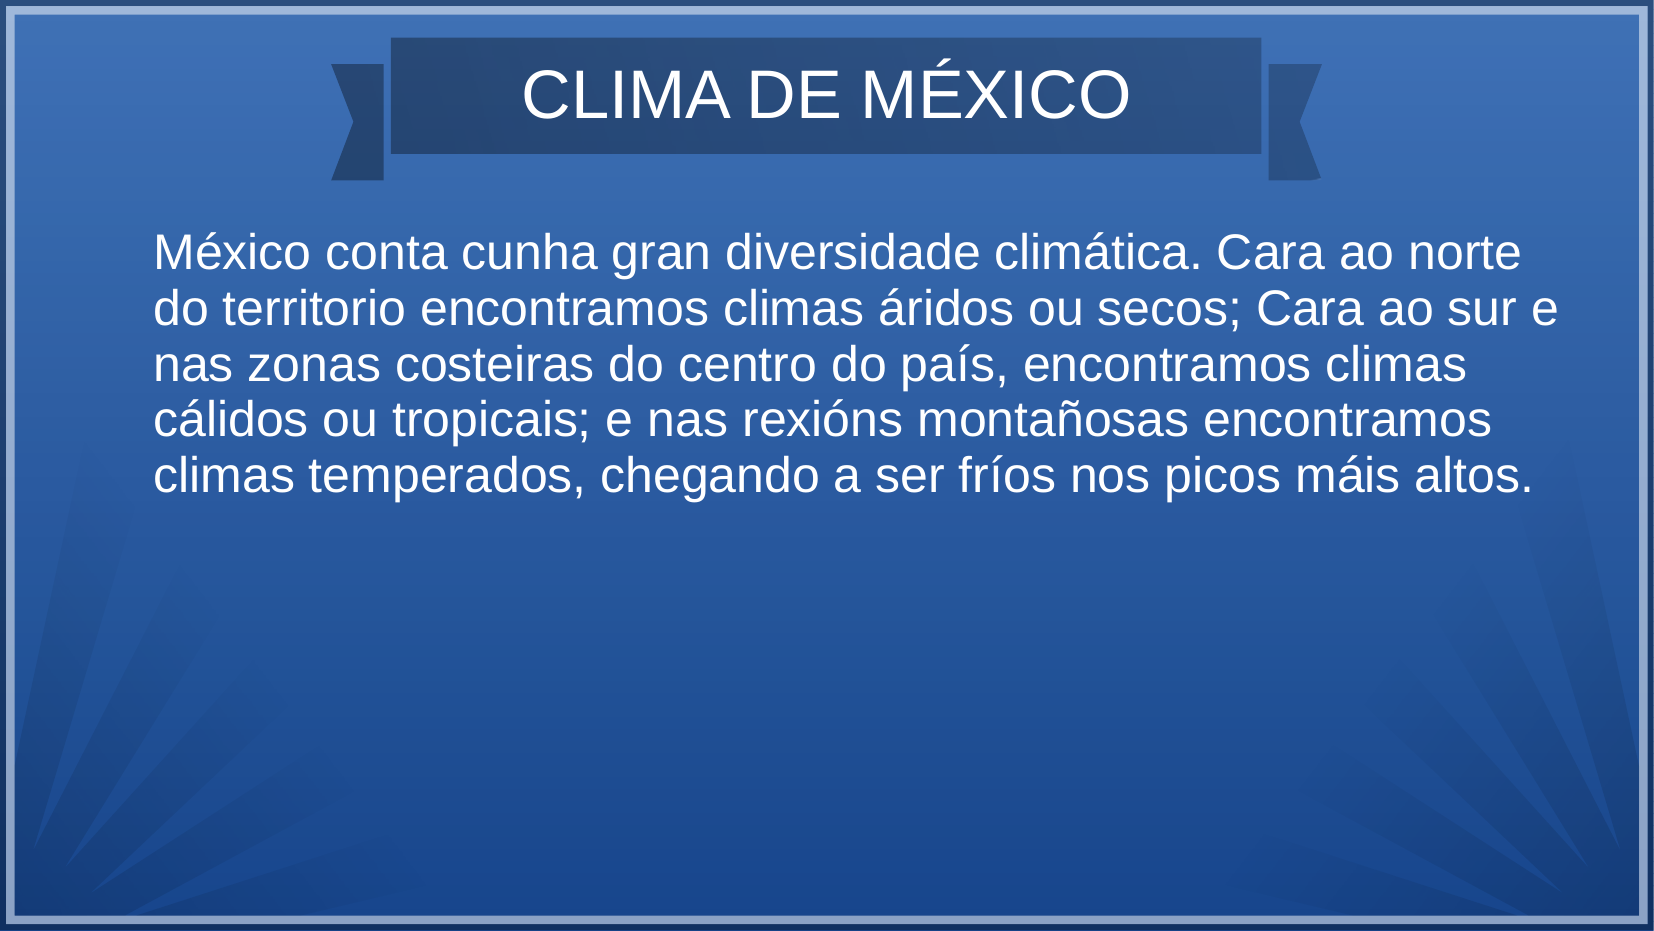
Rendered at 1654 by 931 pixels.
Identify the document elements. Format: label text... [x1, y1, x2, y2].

title CLIMA DE MÉXICO [389, 35, 1264, 154]
list México conta cunha gran diversidade climática. Cara ao norte do territorio encontramos climas áridos ou secos; Cara ao sur e nas zonas costeiras do centro do país, encontramos climas cálidos ou tropicais; e nas rexións montañosas encontramos climas temperados, chegando a ser fríos nos picos máis altos. [82, 224, 1571, 848]
